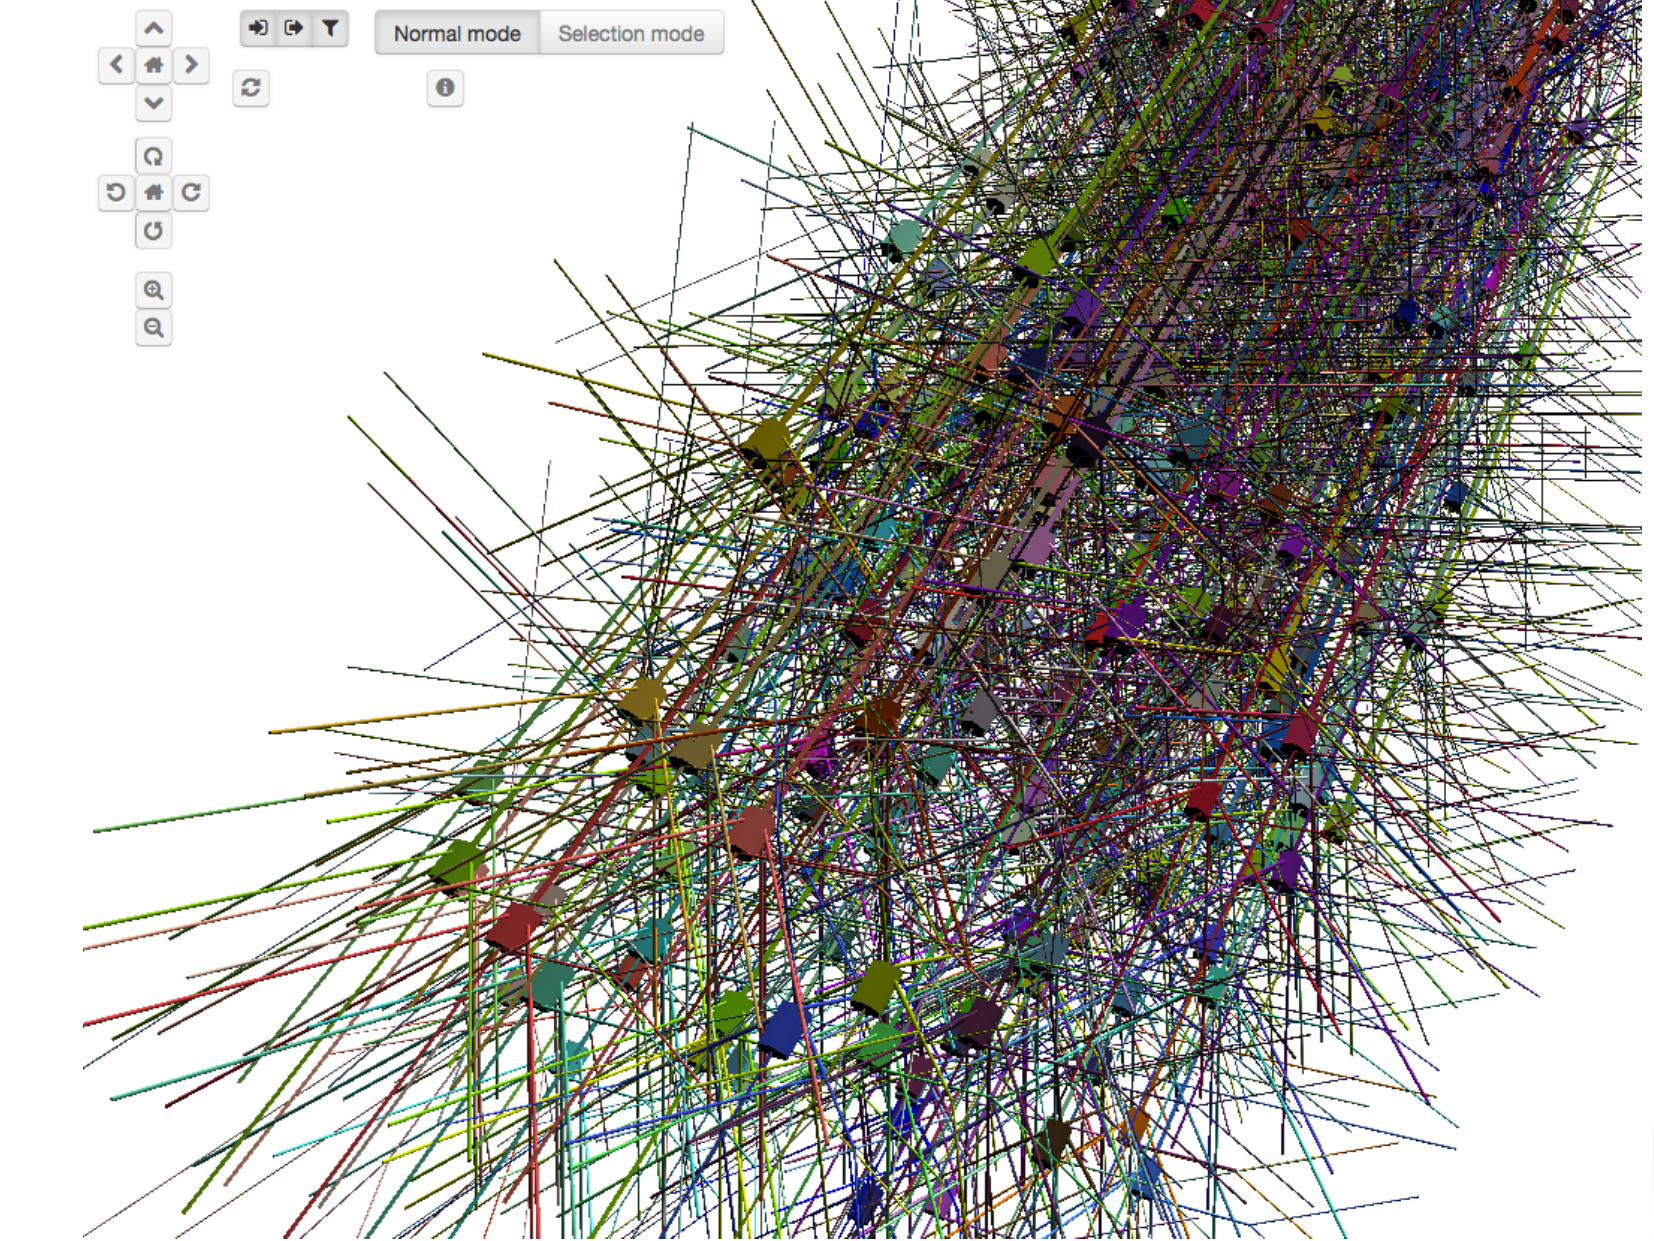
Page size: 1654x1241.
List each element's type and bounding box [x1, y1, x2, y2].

picture [83, 0, 1642, 1239]
text_box [0, 1043, 1654, 1241]
